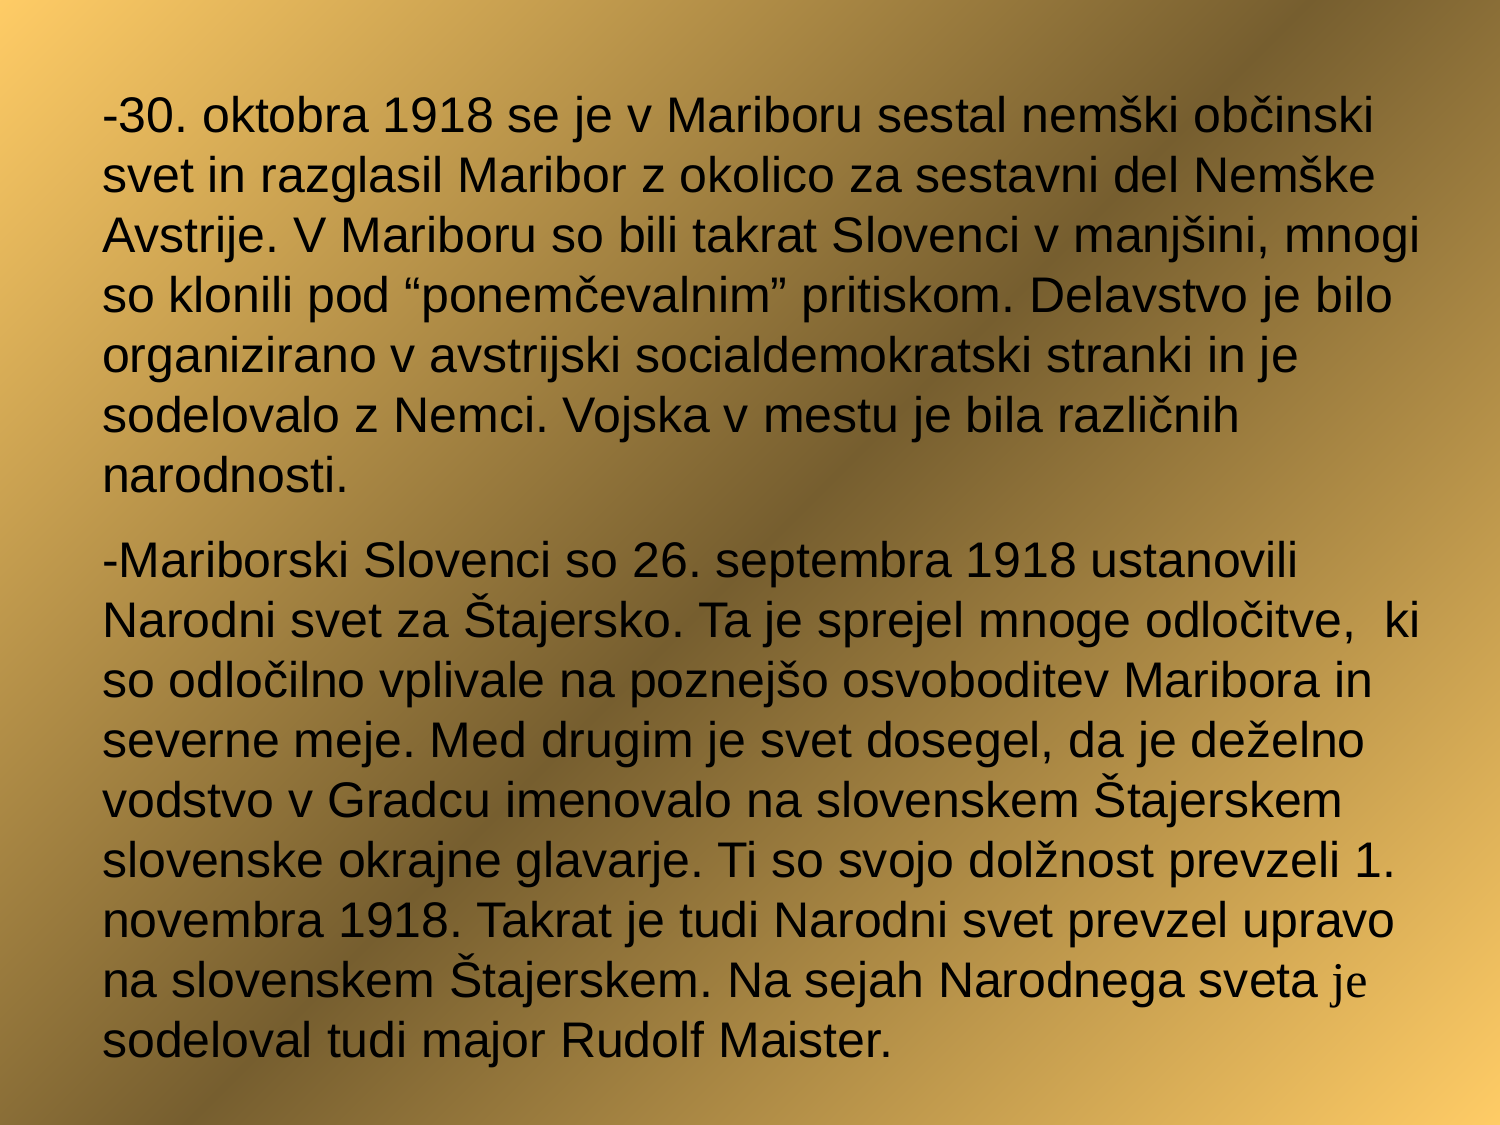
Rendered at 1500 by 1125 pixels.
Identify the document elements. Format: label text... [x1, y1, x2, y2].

text_box -30. oktobra 1918 se je v Mariboru sestal nemški občinski svet in razglasil Maribor z okolico za sestavni del Nemške Avstrije. V Mariboru so bili takrat Slovenci v manjšini, mnogi so klonili pod “ponemčevalnim” pritiskom. Delavstvo je bilo organizirano v avstrijski socialdemokratski stranki in je sodelovalo z Nemci. Vojska v mestu je bila različnih narodnosti. -Mariborski Slovenci so 26. septembra 1918 ustanovili Narodni svet za Štajersko. Ta je sprejel mnoge odločitve, ki so odločilno vplivale na poznejšo osvoboditev Maribora in severne meje. Med drugim je svet dosegel, da je deželno vodstvo v Gradcu imenovalo na slovenskem Štajerskem slovenske okrajne glavarje. Ti so svojo dolžnost prevzeli 1. novembra 1918. Takrat je tudi Narodni svet prevzel upravo na slovenskem Štajerskem. Na sejah Narodnega sveta je sodeloval tudi major Rudolf Maister. [87, 75, 1475, 1075]
